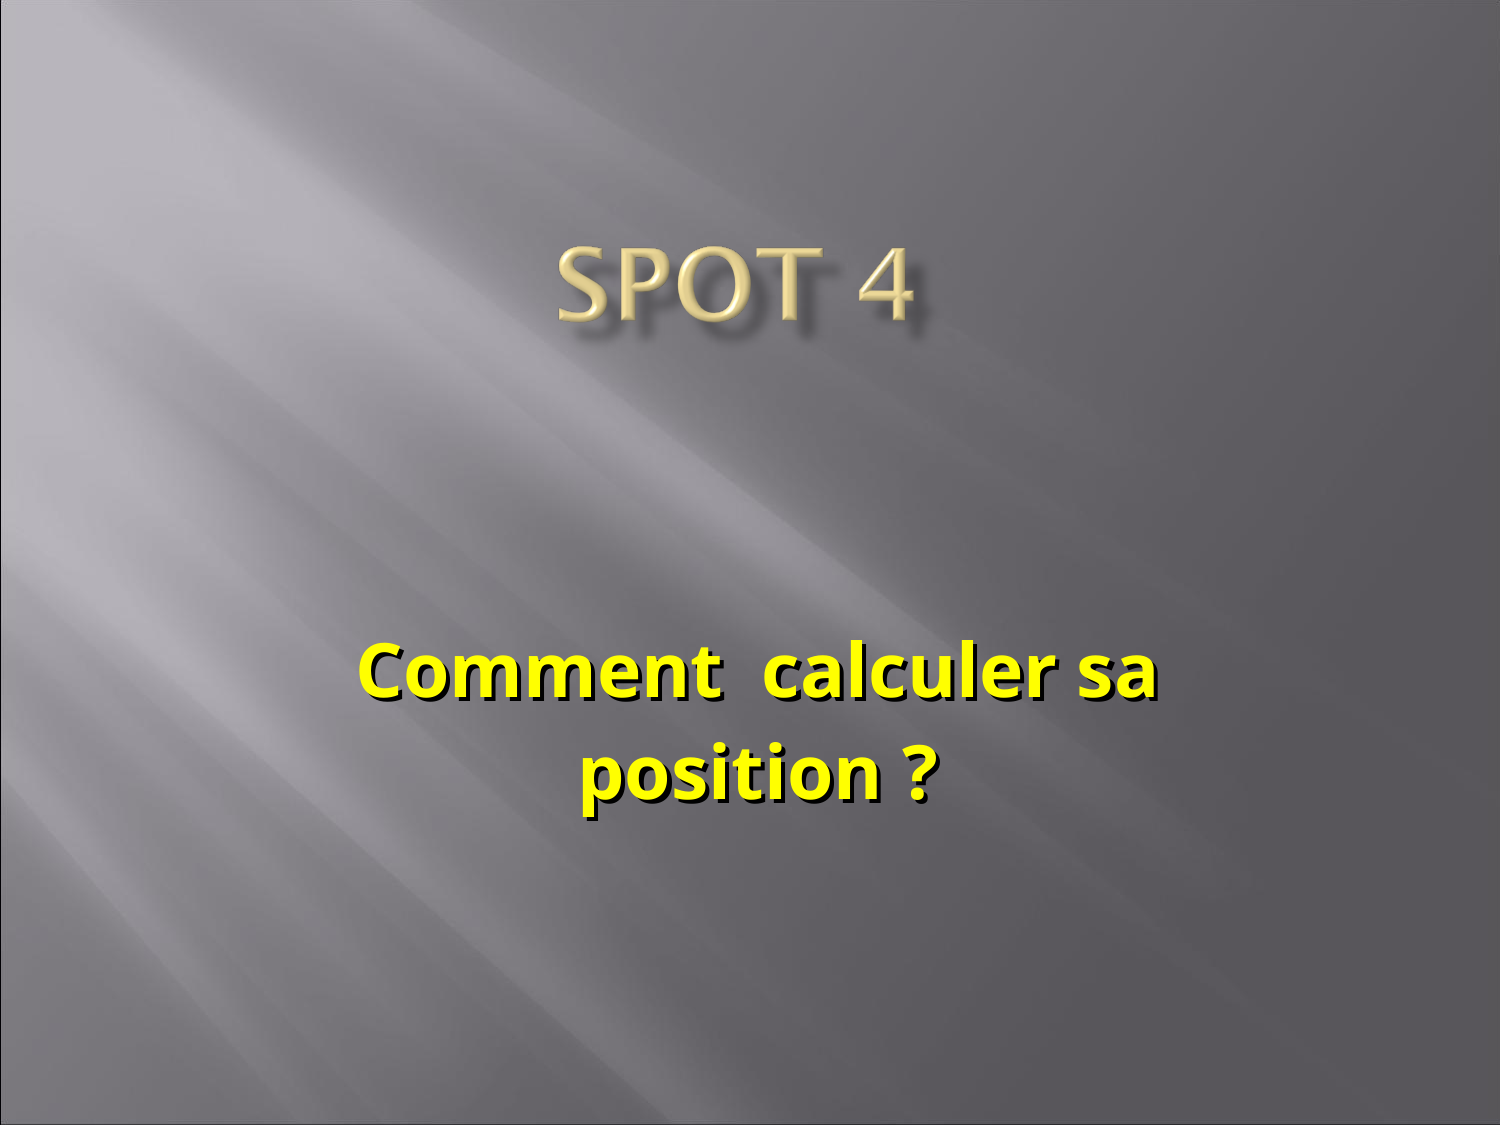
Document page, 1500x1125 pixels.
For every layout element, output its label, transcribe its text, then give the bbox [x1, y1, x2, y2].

text_box Comment calculer sa position ? [187, 609, 1329, 739]
text_box [98, 101, 1377, 379]
picture [0, 0, 1500, 1125]
